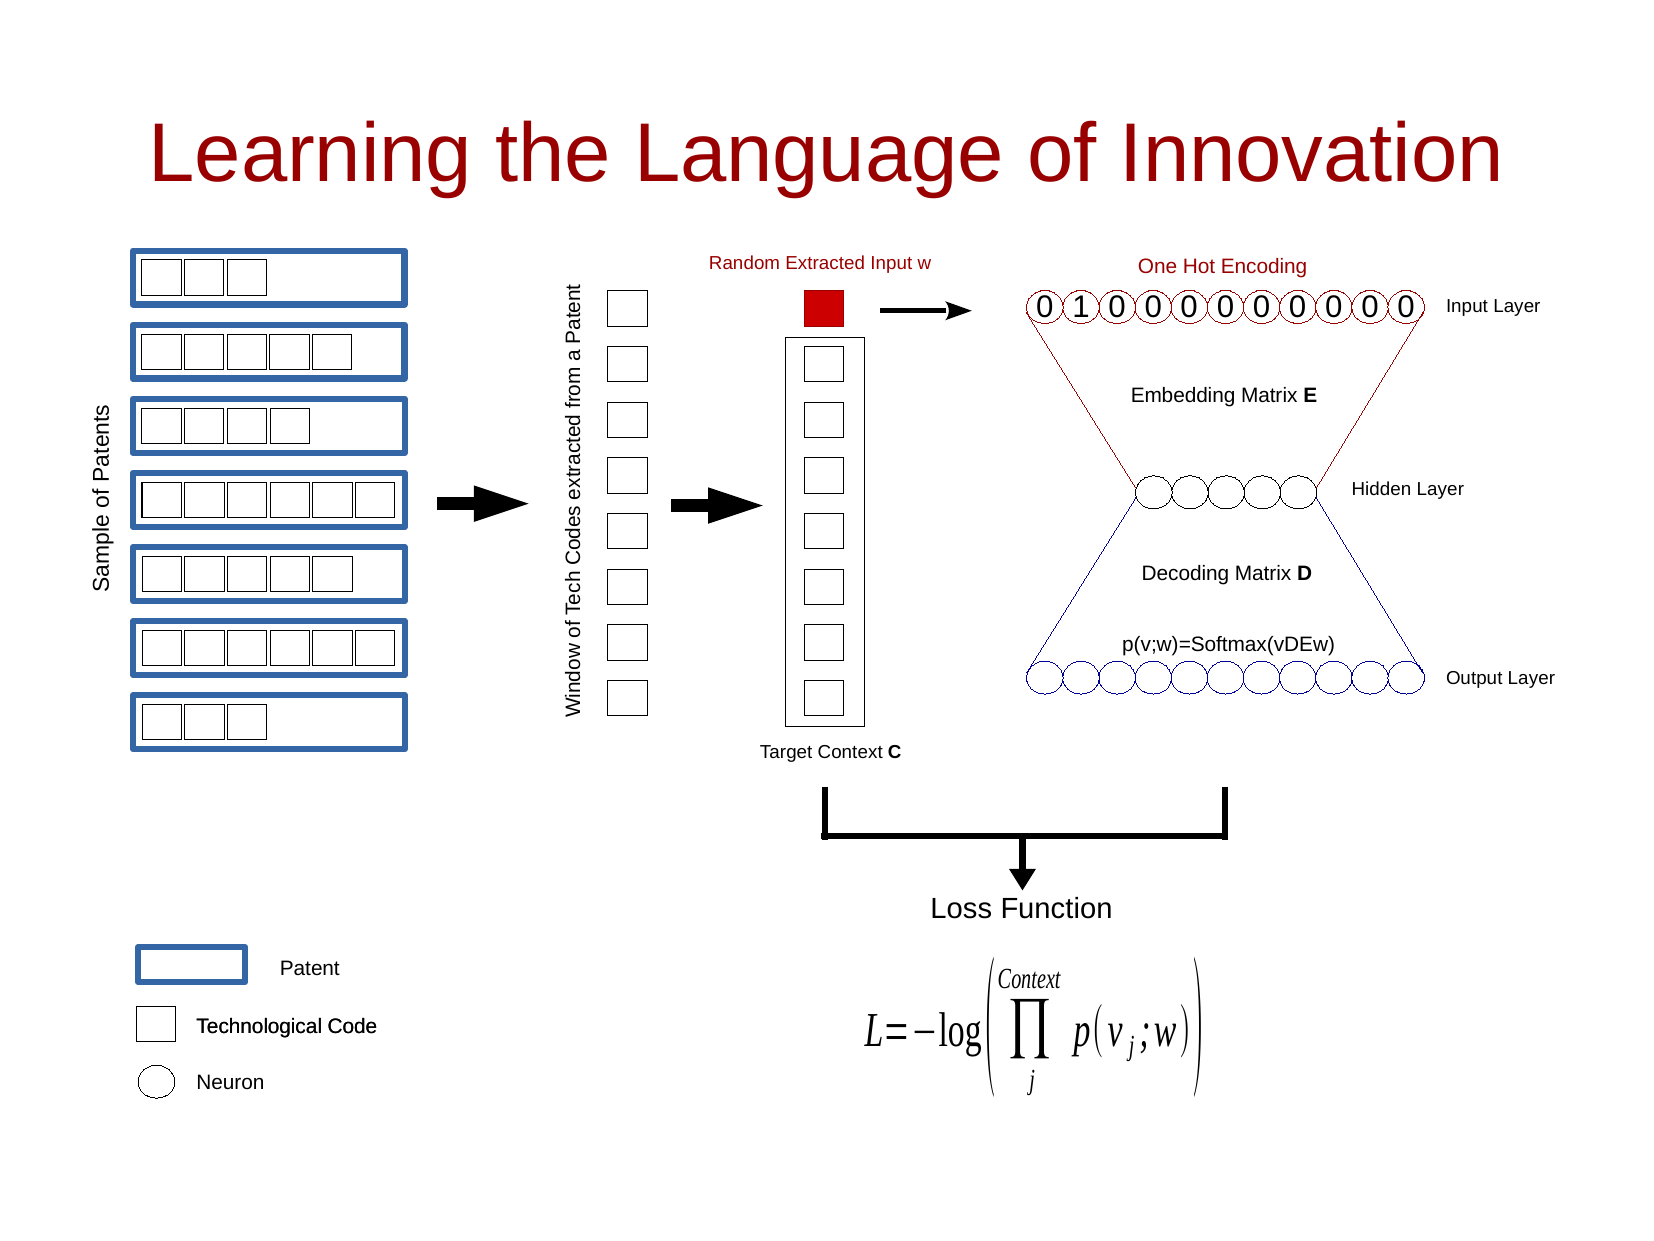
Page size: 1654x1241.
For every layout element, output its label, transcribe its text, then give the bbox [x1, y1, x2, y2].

text_box [607, 680, 648, 716]
text_box [607, 624, 648, 661]
text_box [607, 457, 648, 494]
title Learning the Language of Innovation [82, 49, 1571, 257]
text_box [1026, 661, 1425, 695]
text_box Random Extracted Input w [694, 245, 957, 282]
text_box [785, 337, 865, 727]
text_box 0 [1387, 290, 1425, 324]
text_box Target Context C [745, 734, 922, 772]
text_box [133, 695, 405, 750]
text_box 0 [1171, 290, 1207, 324]
text_box [804, 290, 844, 327]
text_box [132, 324, 405, 379]
text_box Loss Function [915, 884, 1128, 938]
text_box Technological Code [181, 1007, 409, 1046]
text_box Output Layer [1431, 659, 1571, 696]
text_box 0 [1279, 290, 1316, 324]
text_box [607, 569, 648, 605]
text_box [138, 1065, 175, 1099]
text_box [607, 346, 648, 382]
text_box 0 [1207, 290, 1244, 324]
text_box 0 [1244, 290, 1280, 324]
text_box [132, 250, 405, 305]
text_box [133, 621, 405, 676]
text_box 0 [1026, 290, 1064, 324]
text_box [132, 398, 405, 453]
text_box [132, 547, 405, 601]
text_box Embedding Matrix E [1116, 376, 1339, 416]
text_box Sample of Patents [80, 365, 147, 608]
text_box [607, 402, 648, 438]
text_box [138, 947, 246, 982]
text_box Neuron [181, 1063, 285, 1102]
text_box Window of Tech Codes extracted from a Patent [554, 261, 606, 733]
text_box 0 [1099, 290, 1136, 324]
text_box 0 [1351, 290, 1388, 324]
text_box [607, 513, 648, 549]
text_box p(v;w)=Softmax(vDEw) [1107, 625, 1353, 664]
chart [854, 955, 1212, 1101]
text_box Hidden Layer [1336, 470, 1479, 507]
text_box Decoding Matrix D [1126, 554, 1331, 594]
text_box One Hot Encoding [1117, 247, 1329, 286]
text_box 0 [1135, 290, 1172, 324]
text_box [607, 290, 648, 327]
text_box Input Layer [1431, 287, 1556, 324]
text_box Patent [265, 949, 360, 994]
text_box [1135, 475, 1317, 509]
text_box 0 [1315, 290, 1352, 324]
text_box 1 [1063, 290, 1100, 324]
text_box [132, 472, 405, 527]
text_box [136, 1006, 176, 1042]
